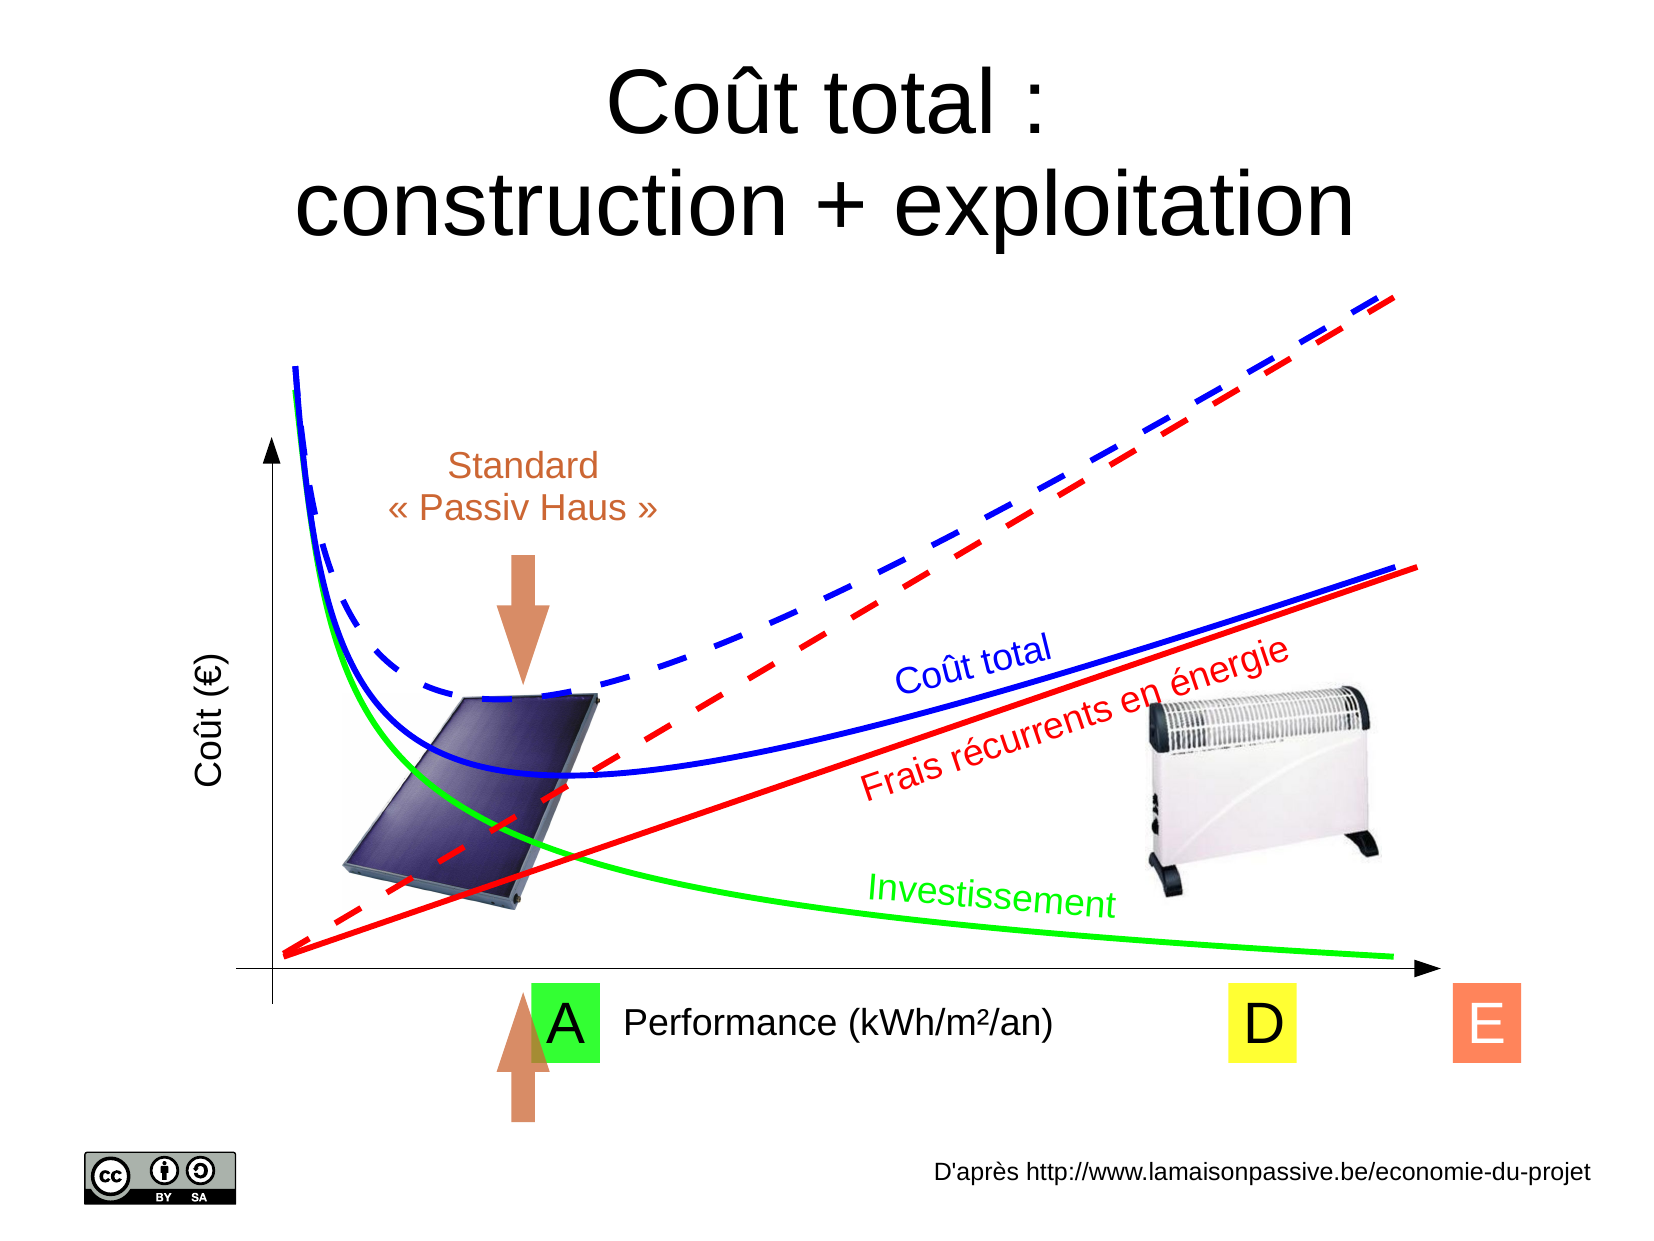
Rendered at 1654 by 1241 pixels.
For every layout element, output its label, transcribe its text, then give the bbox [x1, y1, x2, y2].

text_box D'après http://www.lamaisonpassive.be/economie-du-projet [918, 1150, 1607, 1193]
picture [361, 693, 600, 853]
text_box Standard « Passiv Haus » [373, 437, 674, 536]
text_box Frais récurrents en énergie [839, 614, 1312, 822]
picture [1145, 673, 1382, 910]
title Coût total : construction + exploitation [82, 49, 1571, 257]
text_box Performance (kWh/m²/an) [608, 994, 1069, 1052]
picture [586, 852, 600, 861]
text_box D [1228, 983, 1297, 1063]
picture [374, 693, 600, 772]
text_box Coût (€) [179, 638, 237, 803]
picture [342, 693, 562, 910]
text_box Coût total [874, 614, 1073, 715]
text_box E [1452, 983, 1522, 1063]
text_box A [531, 983, 600, 1063]
text_box Investissement [850, 856, 1134, 936]
picture [432, 860, 600, 910]
